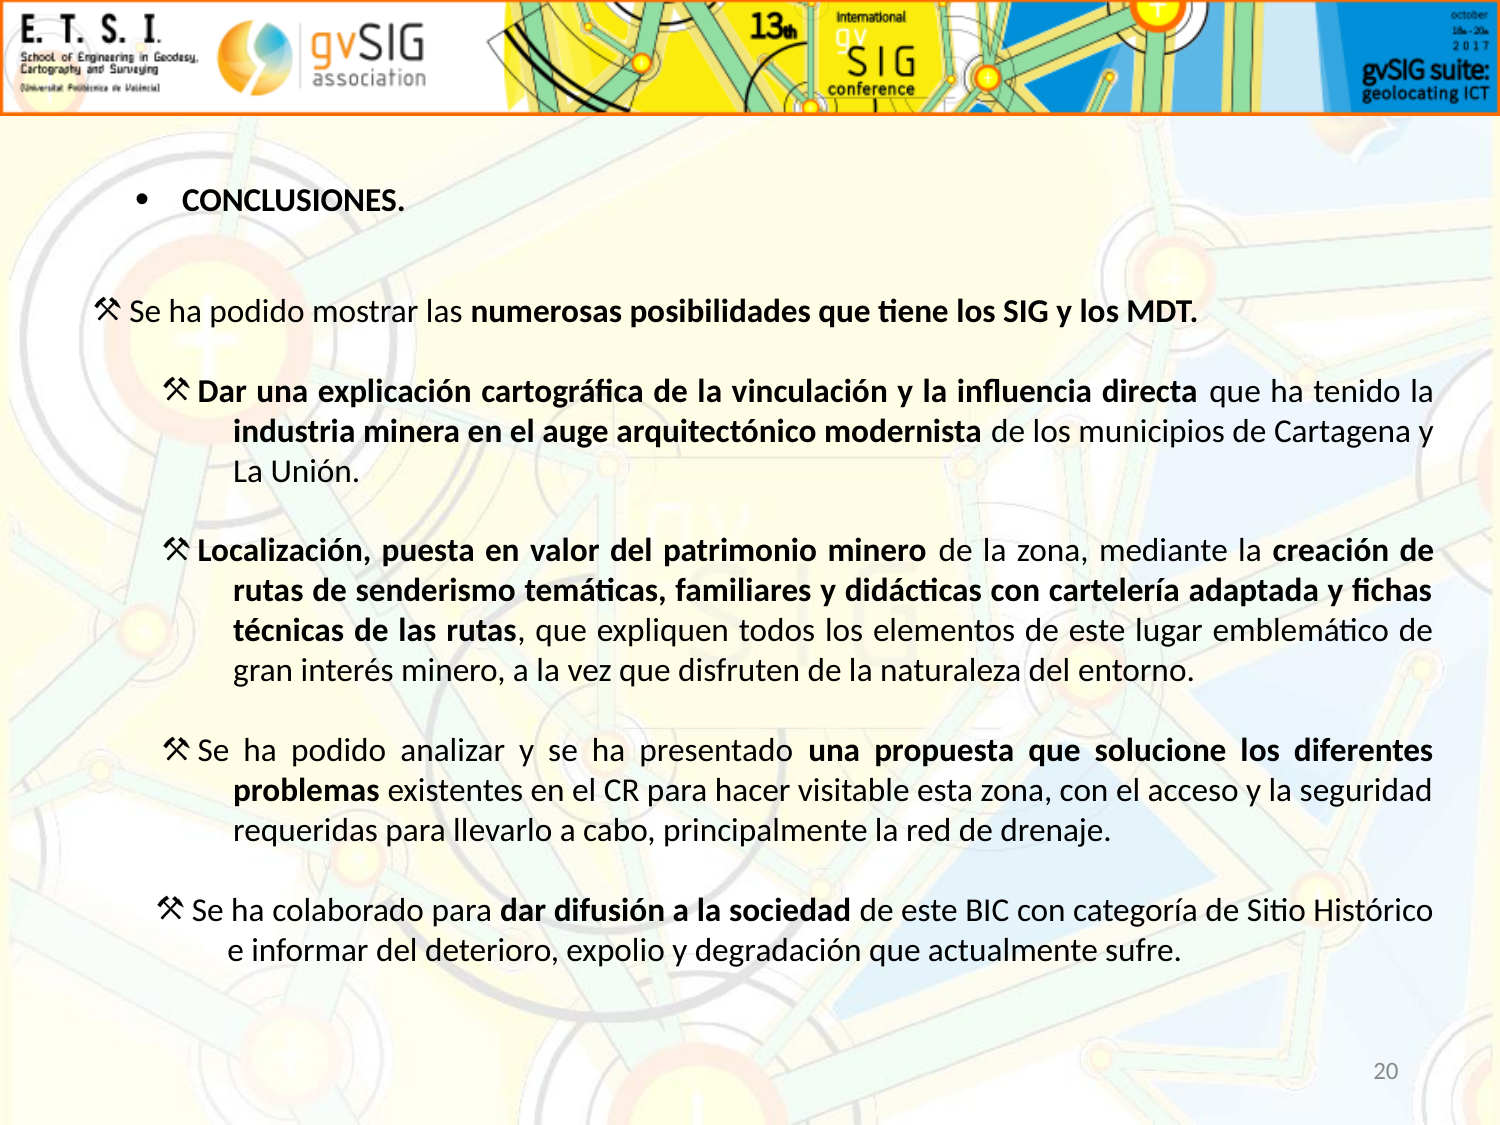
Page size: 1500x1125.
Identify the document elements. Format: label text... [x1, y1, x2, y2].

text_box Se ha podido mostrar las numerosas posibilidades que tiene los SIG y los MDT. Dar una explicación cartográfica de la vinculación y la influencia directa que ha tenido la industria minera en el auge arquitectónico modernista de los municipios de Cartagena y La Unión. Localización, puesta en valor del patrimonio minero de la zona, mediante la creación de rutas de senderismo temáticas, familiares y didácticas con cartelería adaptada y fichas técnicas de las rutas, que expliquen todos los elementos de este lugar emblemático de gran interés minero, a la vez que disfruten de la naturaleza del entorno. Se ha podido analizar y se ha presentado una propuesta que solucione los diferentes problemas existentes en el CR para hacer visitable esta zona, con el acceso y la seguridad requeridas para llevarlo a cabo, principalmente la red de drenaje. Se ha colaborado para dar difusión a la sociedad de este BIC con categoría de Sitio Histórico e informar del deterioro, expolio y degradación que actualmente sufre. [40, 283, 1441, 993]
text_box <número> [1358, 1039, 1500, 1100]
picture [0, 0, 1500, 1125]
text_box CONCLUSIONES. [82, 172, 1288, 232]
